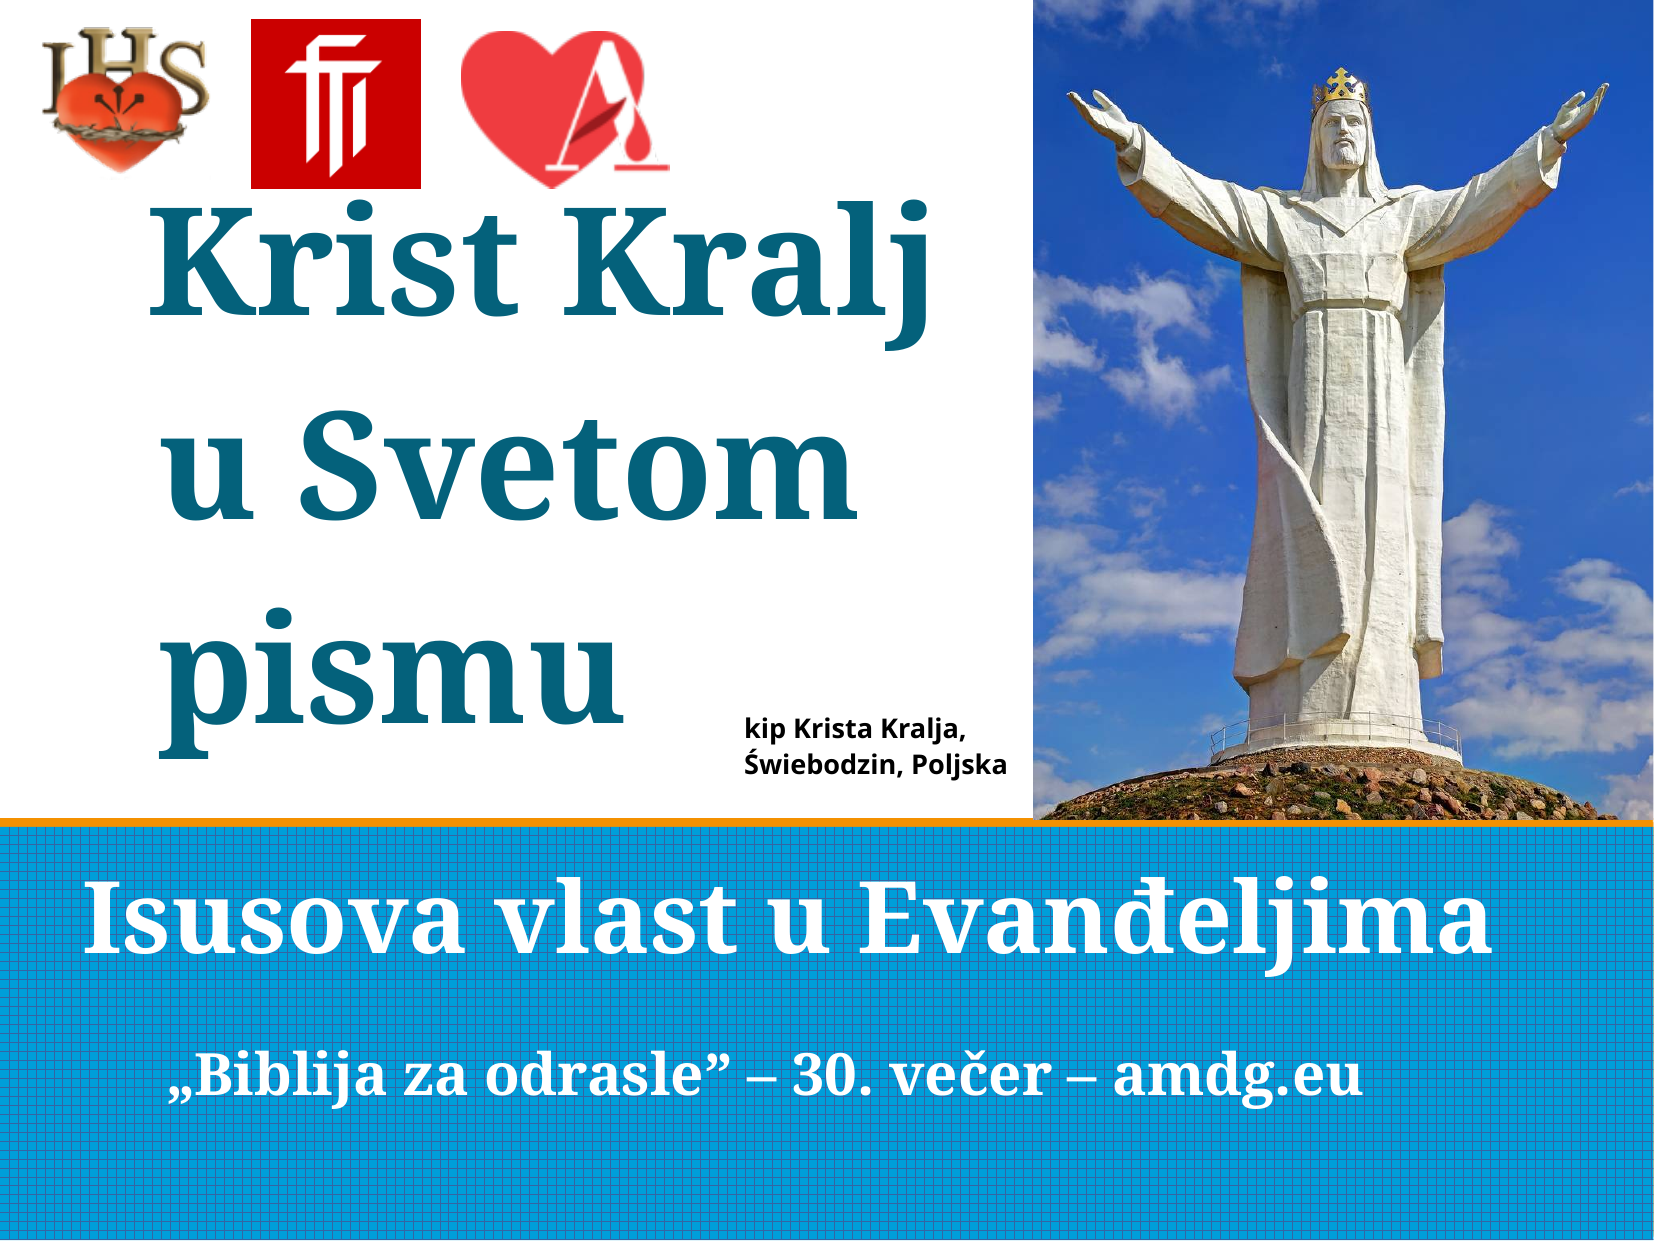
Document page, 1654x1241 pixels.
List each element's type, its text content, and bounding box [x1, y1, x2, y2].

picture [461, 31, 670, 189]
text_box kip Krista Kralja, Świebodzin, Poljska [738, 726, 1034, 820]
text_box „Biblija za odrasle” – 30. večer – amdg.eu [160, 1033, 1477, 1112]
subtitle Isusova vlast u Evanđeljima [82, 846, 1571, 1103]
picture [1033, 0, 1654, 820]
picture [41, 10, 211, 180]
picture [251, 19, 421, 189]
title Krist Kralj u Svetom pismu [82, 59, 1033, 768]
